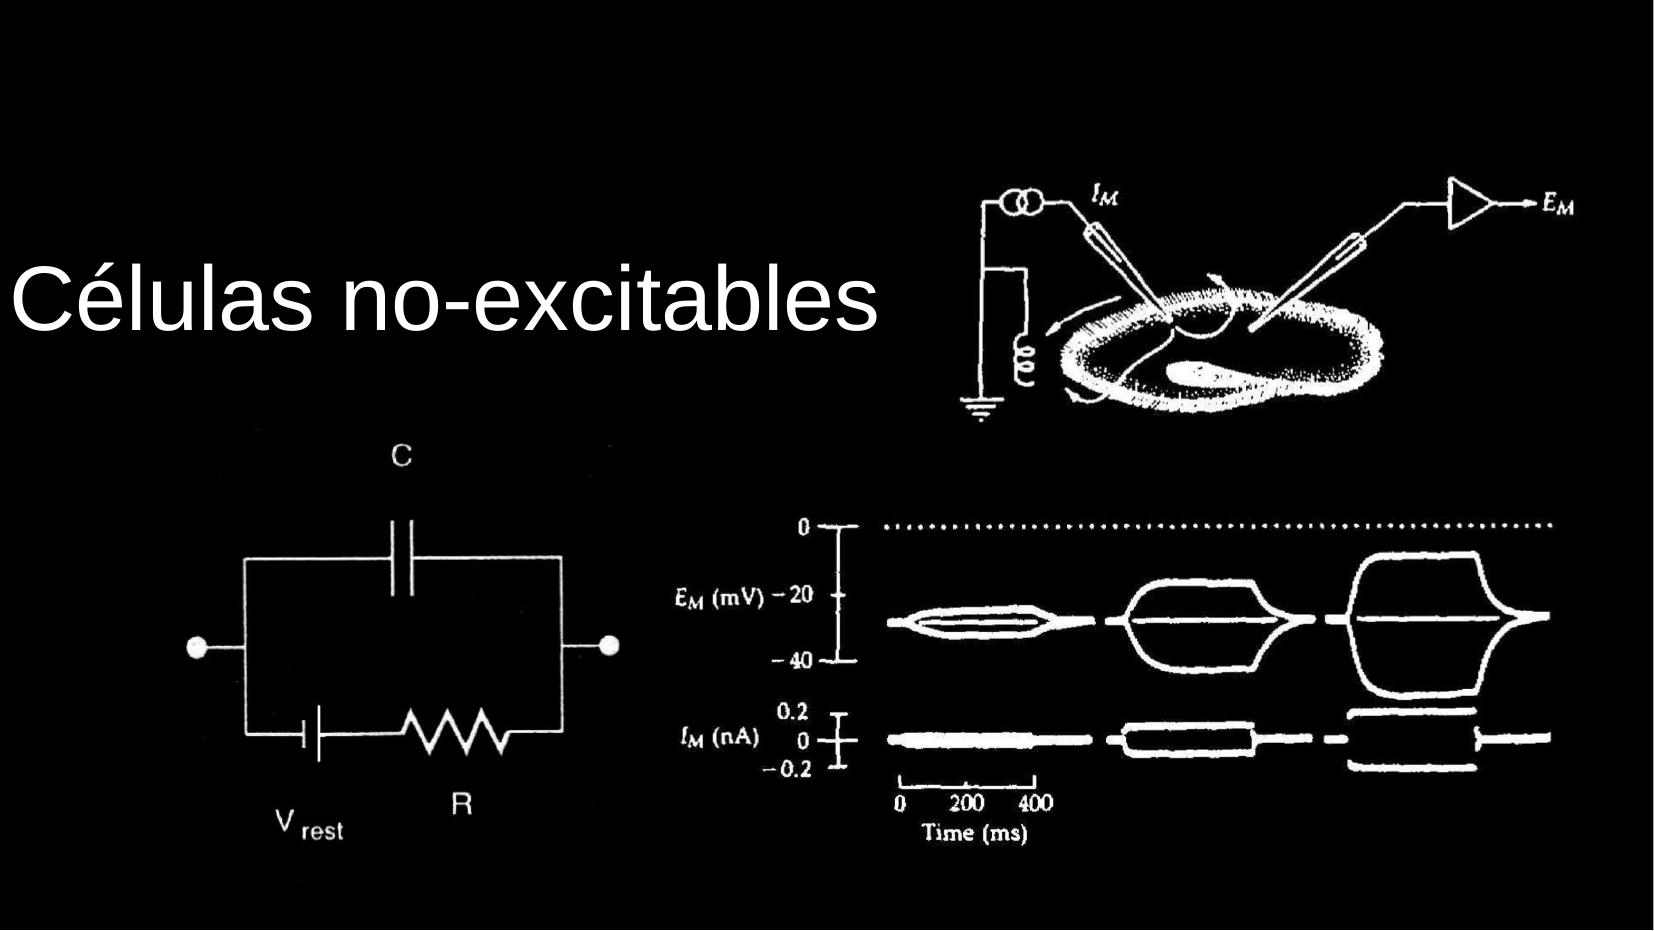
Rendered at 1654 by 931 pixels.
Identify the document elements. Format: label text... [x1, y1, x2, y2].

picture [177, 418, 621, 886]
title Células no-excitables [0, 196, 892, 402]
picture [649, 129, 1595, 877]
